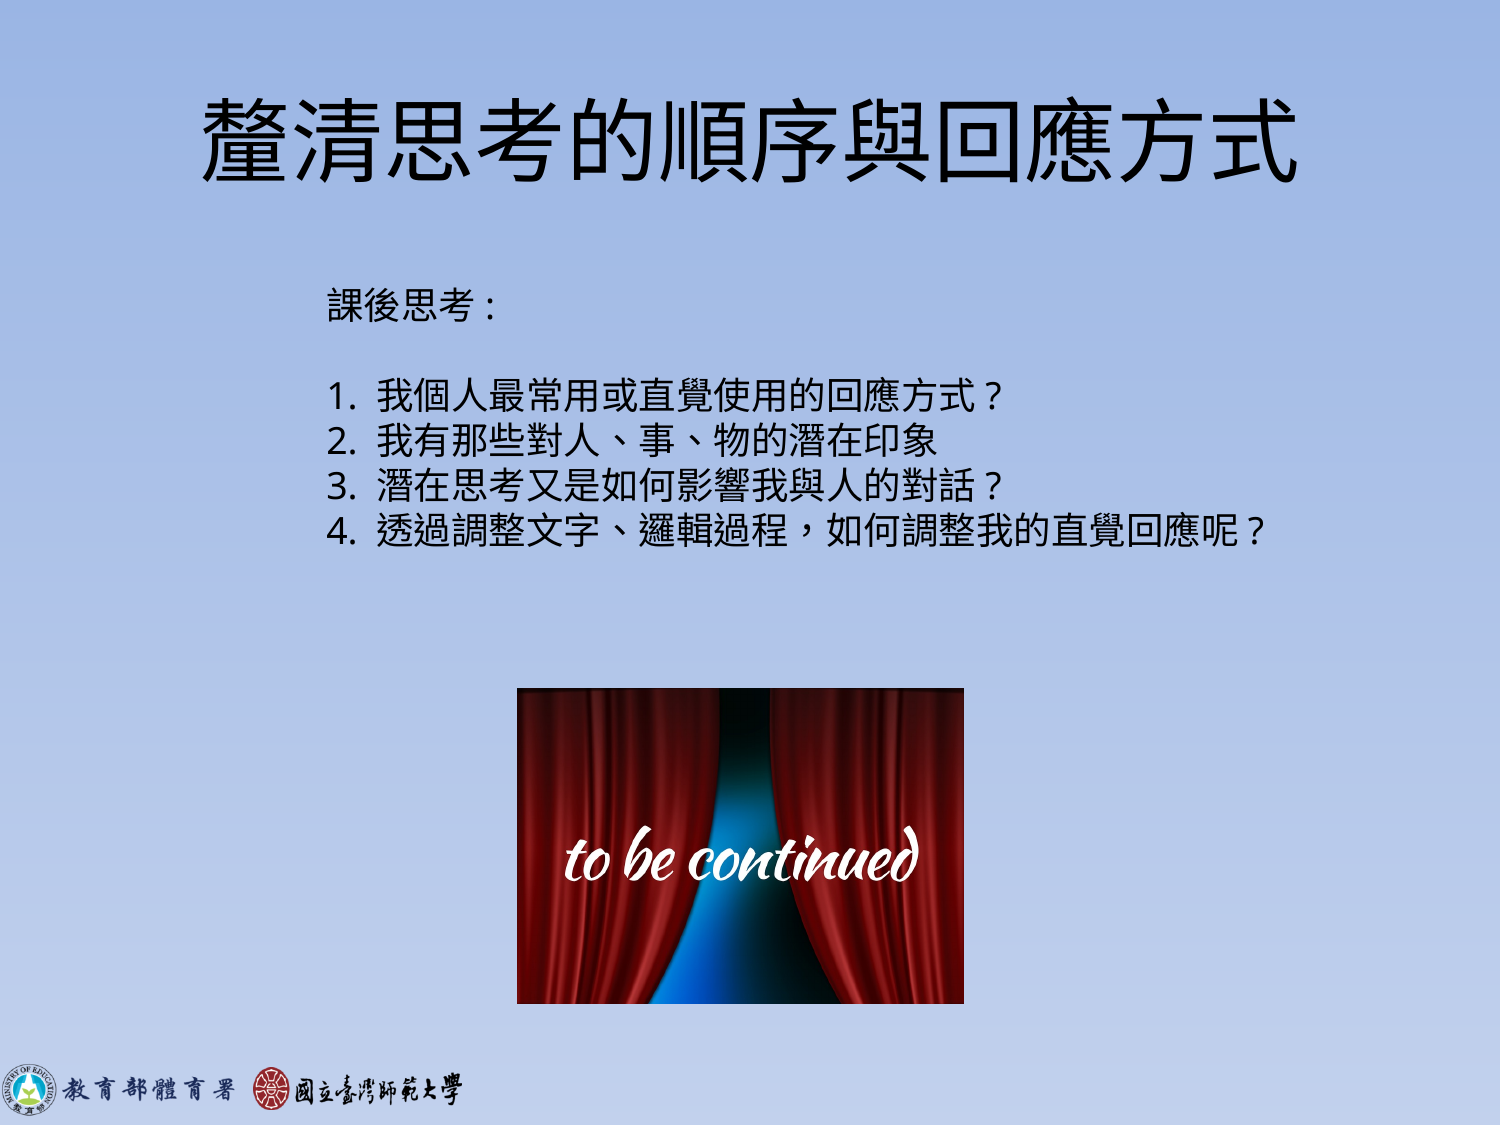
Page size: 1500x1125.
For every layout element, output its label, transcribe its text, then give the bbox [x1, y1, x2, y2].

picture [517, 688, 964, 1004]
title 釐清思考的順序與回應方式 [75, 45, 1426, 233]
text_box 課後思考: 1. 我個人最常用或直覺使用的回應方式? 2. 我有那些對人、事、物的潛在印象 3. 潛在思考又是如何影響我與人的對話? 4. 透過調整文字、邏輯過程，如何調整我的直覺回應呢? [311, 274, 1311, 563]
